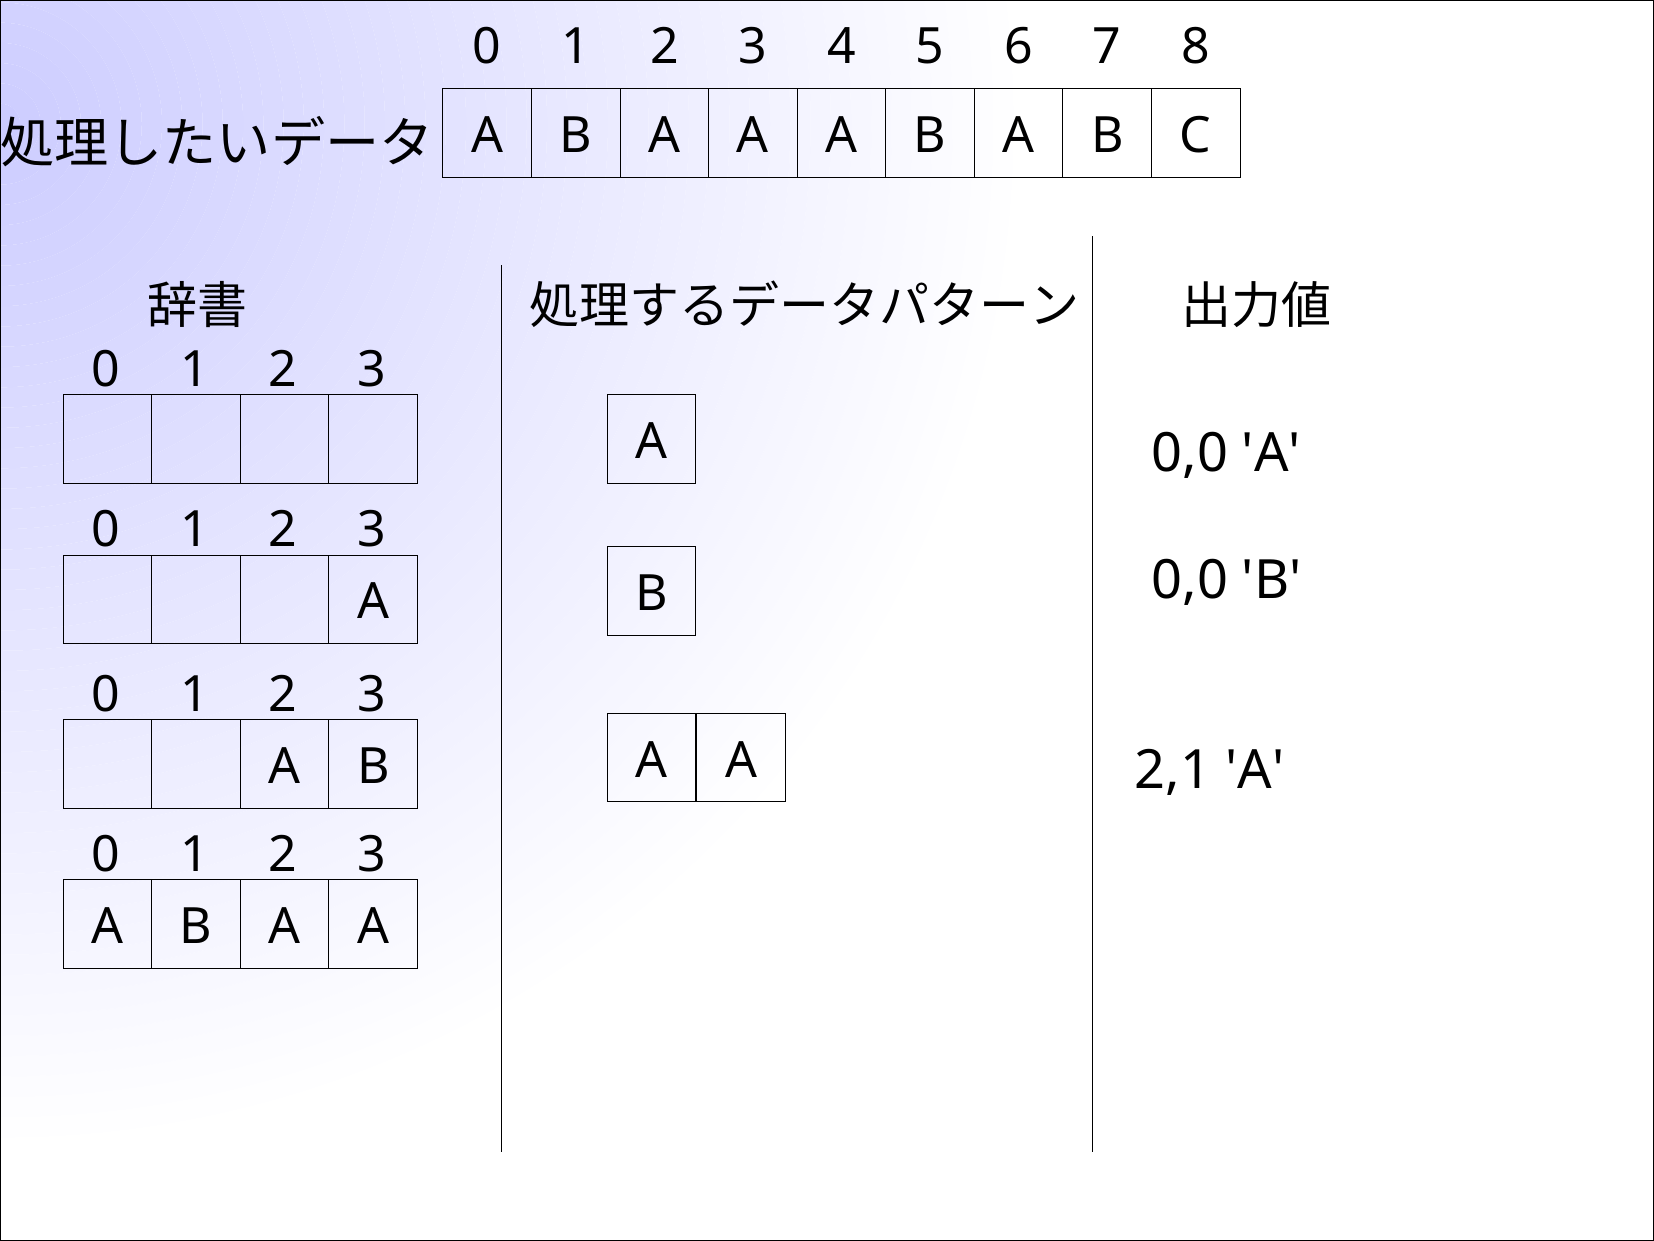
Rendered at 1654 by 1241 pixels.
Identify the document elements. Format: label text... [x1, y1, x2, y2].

text_box 8 [1151, 0, 1241, 89]
text_box A [607, 394, 696, 484]
text_box 0 [61, 483, 150, 572]
text_box A [708, 89, 797, 178]
text_box 1 [150, 322, 239, 412]
text_box 2 [621, 0, 708, 89]
text_box A [621, 89, 708, 178]
text_box A [975, 89, 1062, 178]
text_box 2 [239, 647, 327, 737]
text_box 4 [797, 0, 885, 89]
text_box 2 [239, 483, 327, 572]
text_box 5 [885, 0, 975, 89]
text_box 3 [327, 483, 416, 572]
text_box A [328, 555, 418, 644]
text_box A [63, 897, 151, 969]
text_box 辞書 [147, 265, 325, 316]
text_box B [328, 719, 418, 809]
text_box 0,0 'A' [1151, 413, 1595, 468]
text_box C [1151, 89, 1241, 178]
text_box B [607, 546, 696, 636]
text_box 処理するデータパターン [529, 265, 1092, 316]
text_box 7 [1062, 0, 1151, 89]
text_box A [241, 737, 328, 808]
text_box 3 [327, 647, 416, 737]
text_box 出力値 [1181, 265, 1654, 316]
text_box B [1062, 89, 1151, 178]
text_box 0 [442, 0, 531, 89]
text_box 処理したいデータ [0, 99, 442, 154]
text_box 0 [61, 322, 150, 412]
text_box 0,0 'B' [1151, 540, 1595, 595]
text_box 3 [327, 808, 416, 897]
text_box 0 [61, 647, 150, 737]
text_box A [328, 879, 418, 969]
text_box 6 [975, 0, 1062, 89]
text_box 2 [239, 808, 327, 897]
text_box B [531, 89, 621, 178]
text_box 1 [531, 0, 621, 89]
text_box A [442, 89, 531, 178]
text_box 2 [239, 322, 327, 412]
text_box A [241, 897, 328, 969]
text_box B [885, 89, 975, 178]
text_box A [607, 713, 696, 802]
text_box B [151, 897, 241, 969]
text_box 1 [150, 647, 239, 737]
text_box 1 [150, 483, 239, 572]
text_box 0 [61, 808, 150, 897]
text_box 1 [150, 808, 239, 897]
text_box 2,1 'A' [1134, 730, 1578, 785]
text_box 3 [327, 322, 416, 412]
text_box A [797, 89, 885, 178]
text_box 3 [708, 0, 797, 89]
text_box A [696, 713, 786, 802]
